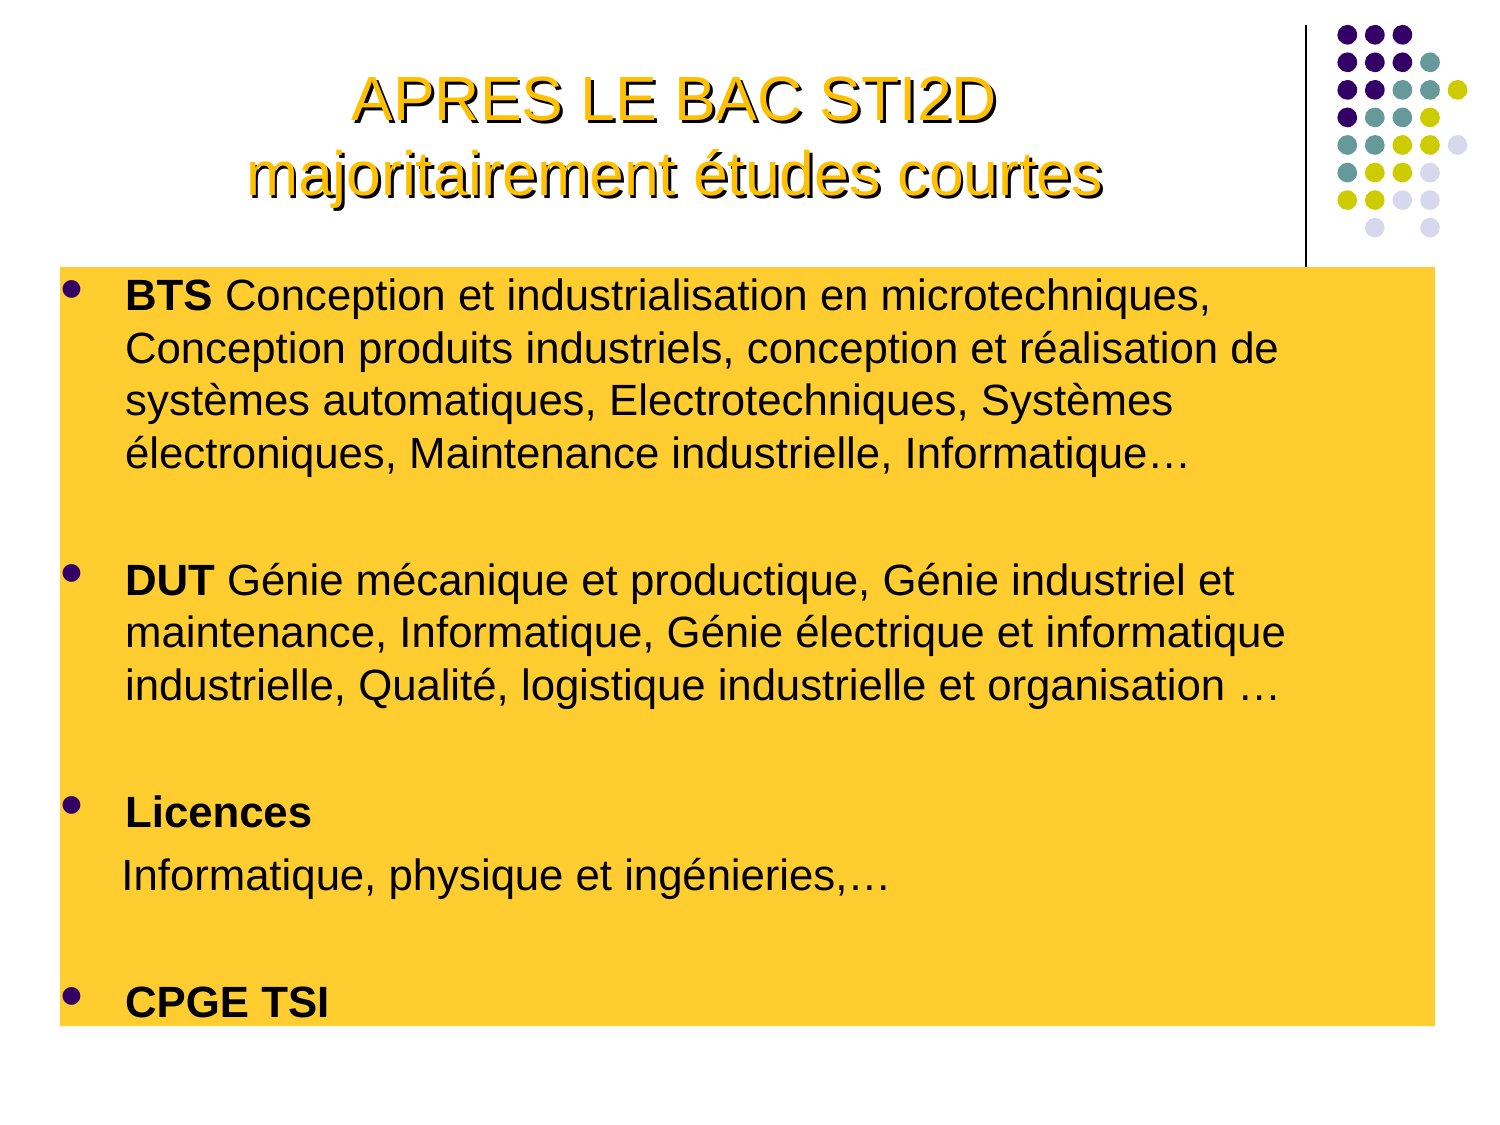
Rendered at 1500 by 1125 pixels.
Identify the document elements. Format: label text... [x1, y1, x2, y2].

text_box APRES LE BAC STI2D majoritairement études courtes [55, 57, 1294, 208]
text_box BTS Conception et industrialisation en microtechniques, Conception produits industriels, conception et réalisation de systèmes automatiques, Electrotechniques, Systèmes électroniques, Maintenance industrielle, Informatique… DUT Génie mécanique et productique, Génie industriel et maintenance, Informatique, Génie électrique et informatique industrielle, Qualité, logistique industrielle et organisation … Licences Informatique, physique et ingénieries,… CPGE TSI [60, 267, 1436, 1027]
